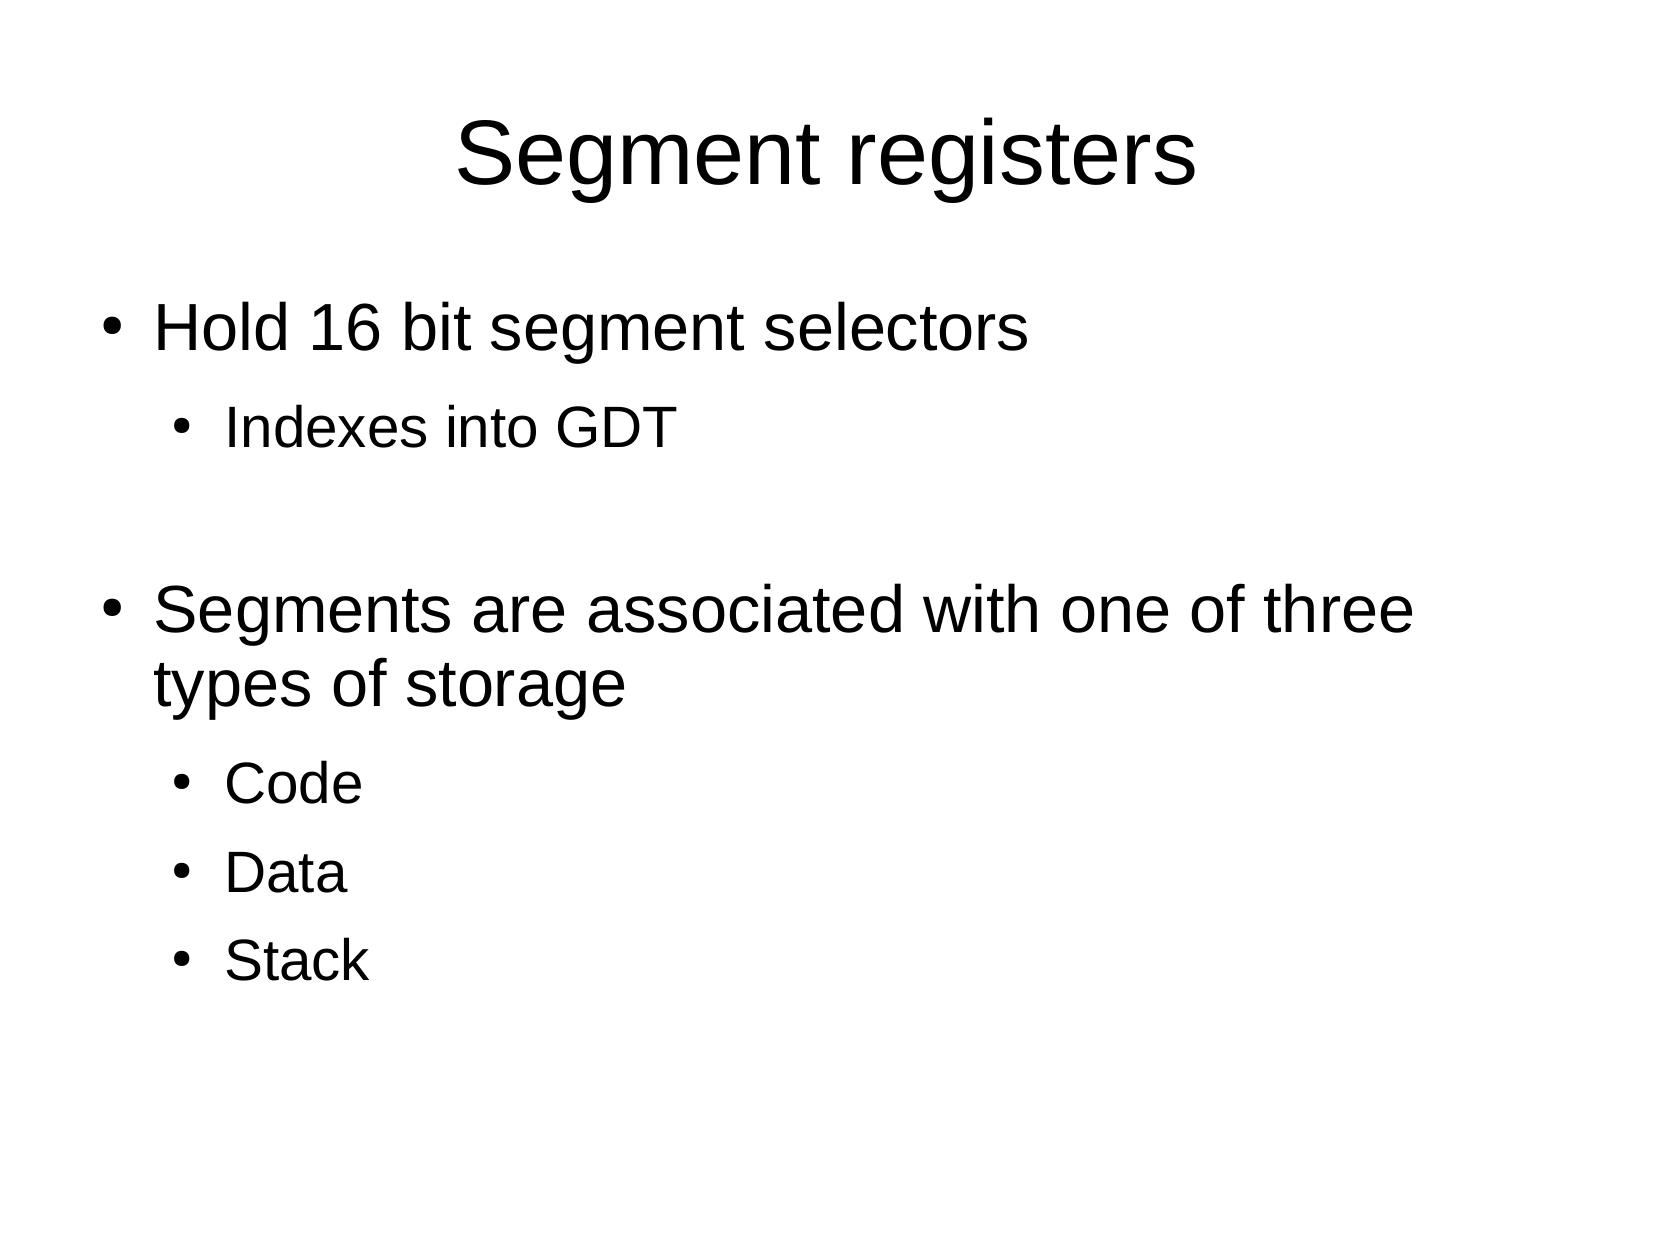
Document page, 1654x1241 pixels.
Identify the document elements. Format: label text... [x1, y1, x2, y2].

title Segment registers [82, 49, 1571, 257]
list Hold 16 bit segment selectors Indexes into GDT Segments are associated with one of three types of storage Code Data Stack [82, 290, 1571, 1010]
